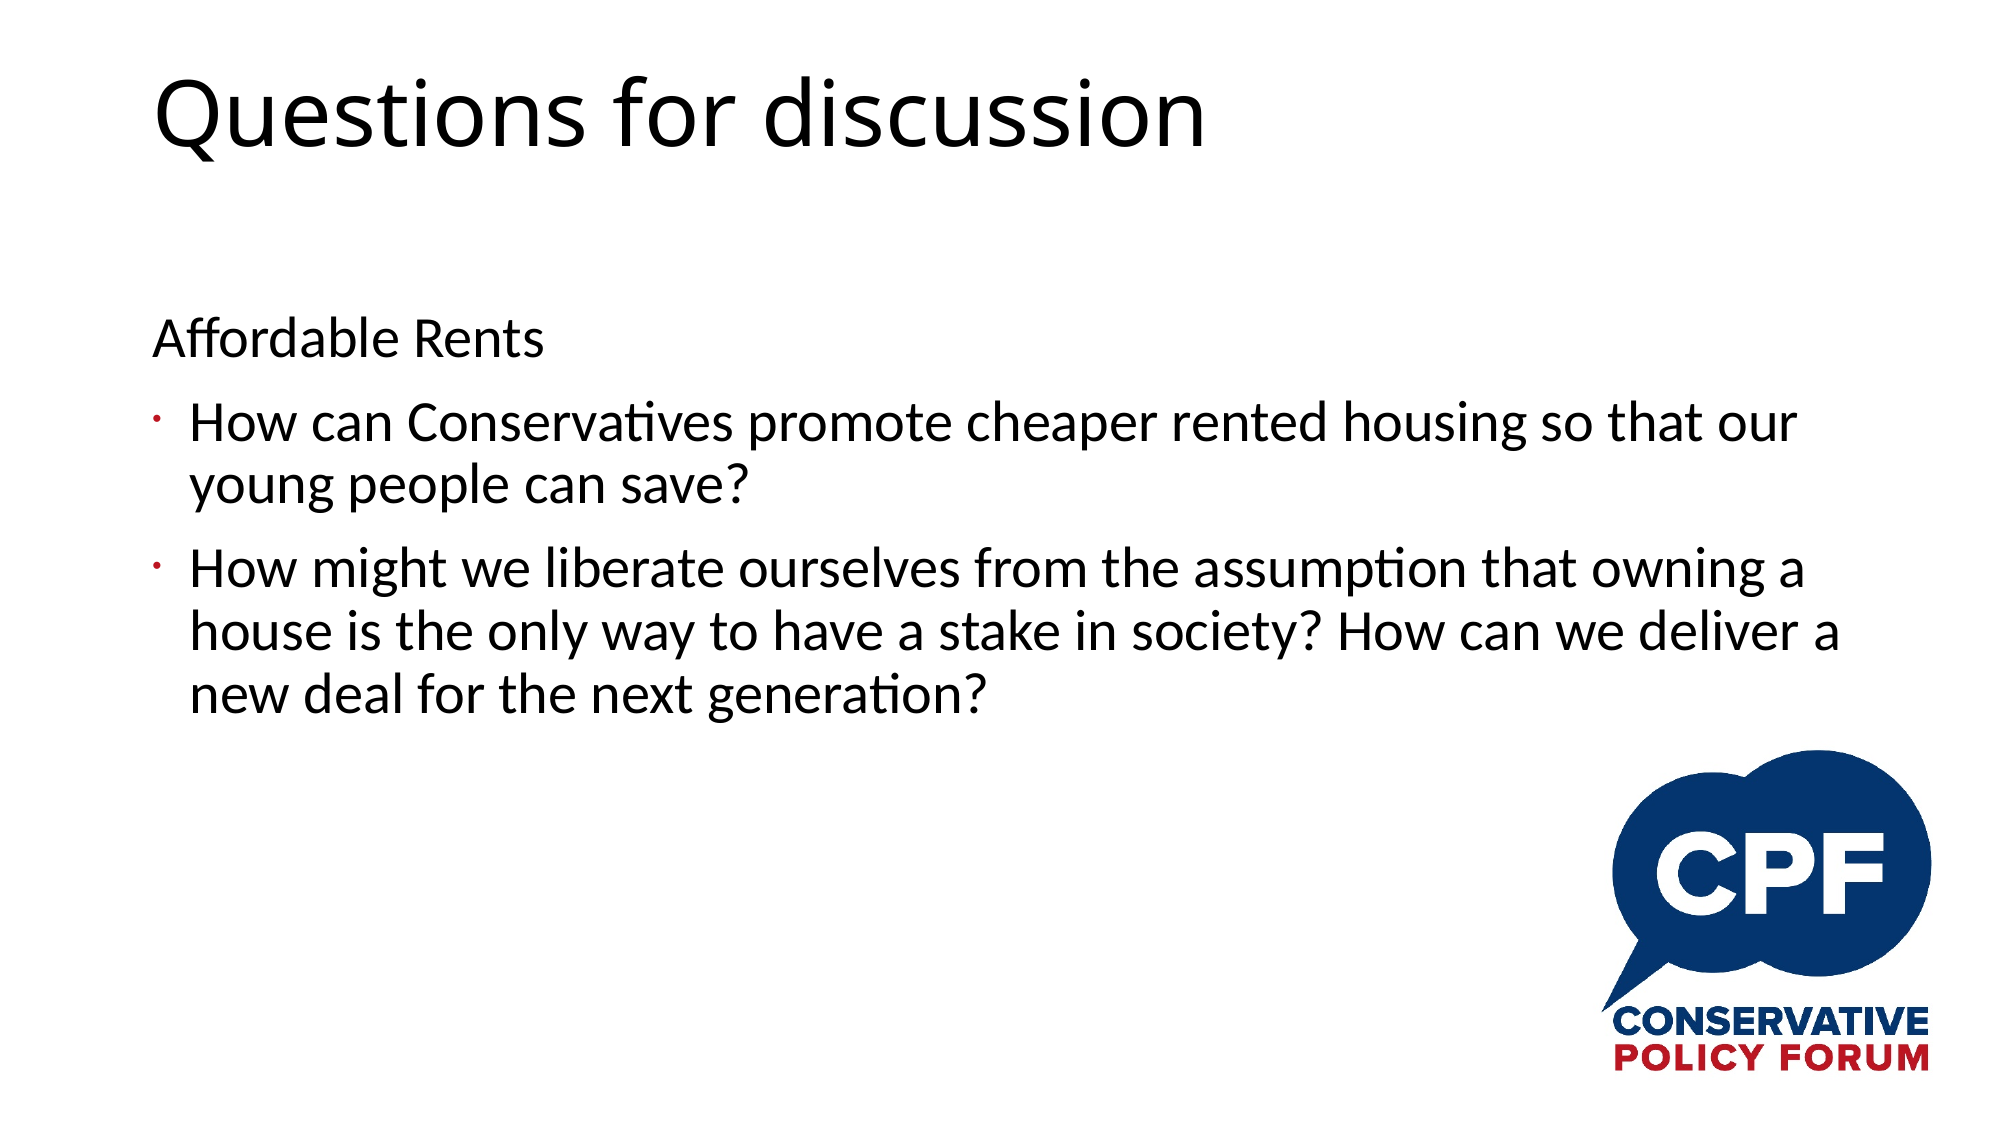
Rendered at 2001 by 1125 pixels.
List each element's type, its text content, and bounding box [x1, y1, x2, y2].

list Affordable Rents How can Conservatives promote cheaper rented housing so that our young people can save? How might we liberate ourselves from the assumption that owning a house is the only way to have a stake in society? How can we deliver a new deal for the next generation? [137, 299, 1863, 1014]
picture [1582, 718, 1967, 1103]
title Questions for discussion [137, 59, 1863, 278]
